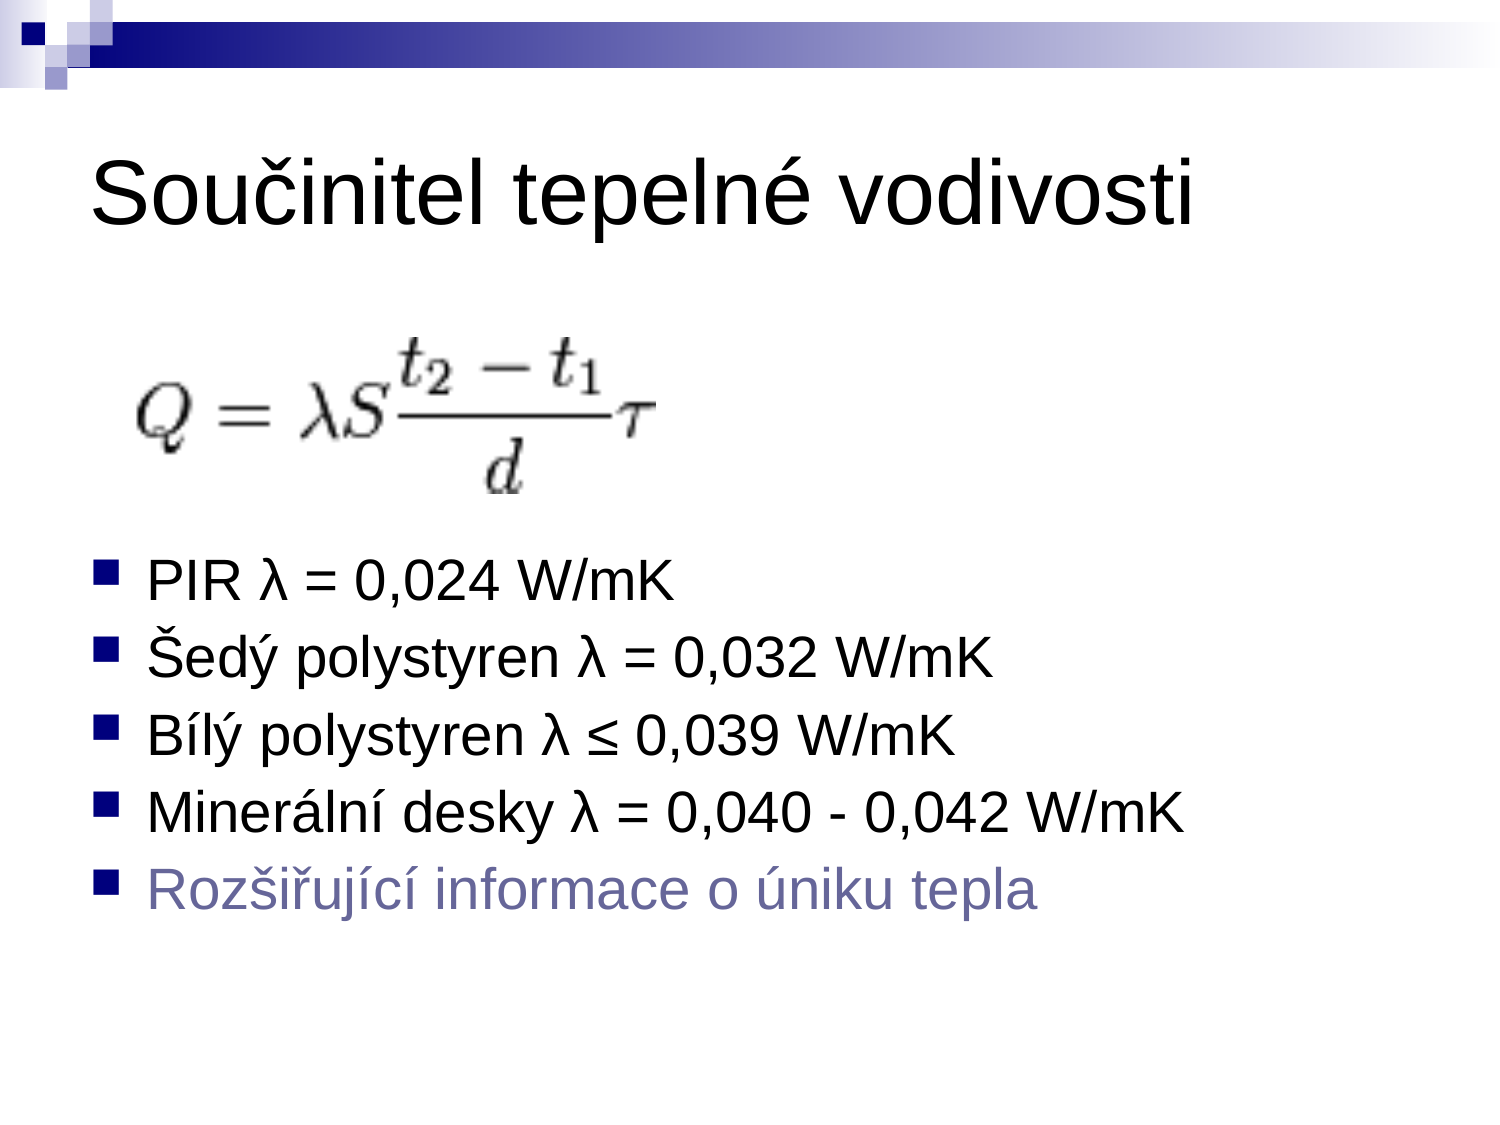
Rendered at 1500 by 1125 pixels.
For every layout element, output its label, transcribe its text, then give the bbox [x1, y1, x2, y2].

list PIR λ = 0,024 W/mK Šedý polystyren λ = 0,032 W/mK Bílý polystyren λ ≤ 0,039 W/mK Minerální desky λ = 0,040 - 0,042 W/mK Rozšiřující informace o úniku tepla [75, 542, 1426, 1086]
title Součinitel tepelné vodivosti [75, 75, 1426, 301]
picture [135, 337, 656, 494]
